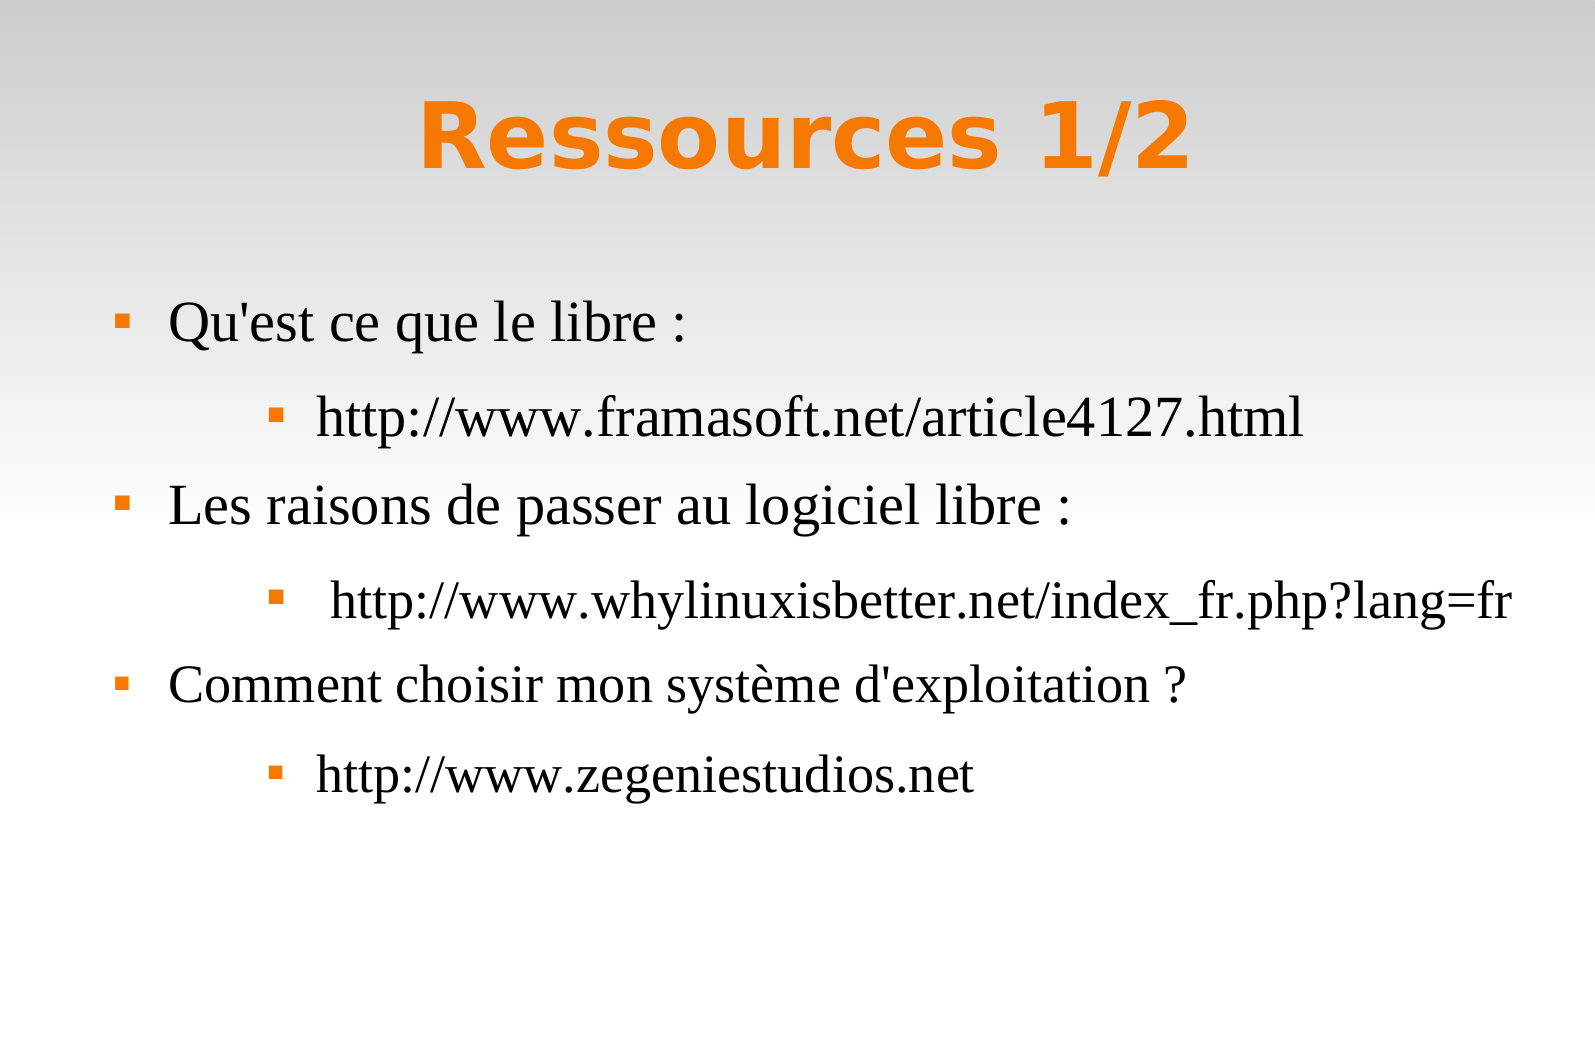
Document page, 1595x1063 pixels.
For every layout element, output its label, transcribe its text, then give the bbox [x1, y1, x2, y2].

title Ressources 1/2 [88, 47, 1524, 226]
list Qu'est ce que le libre : http://www.framasoft.net/article4127.html Les raisons de passer au logiciel libre : http://www.whylinuxisbetter.net/index_fr.php?lang=fr Comment choisir mon système d'exploitation ? http://www.zegeniestudios.net [79, 289, 1536, 1034]
